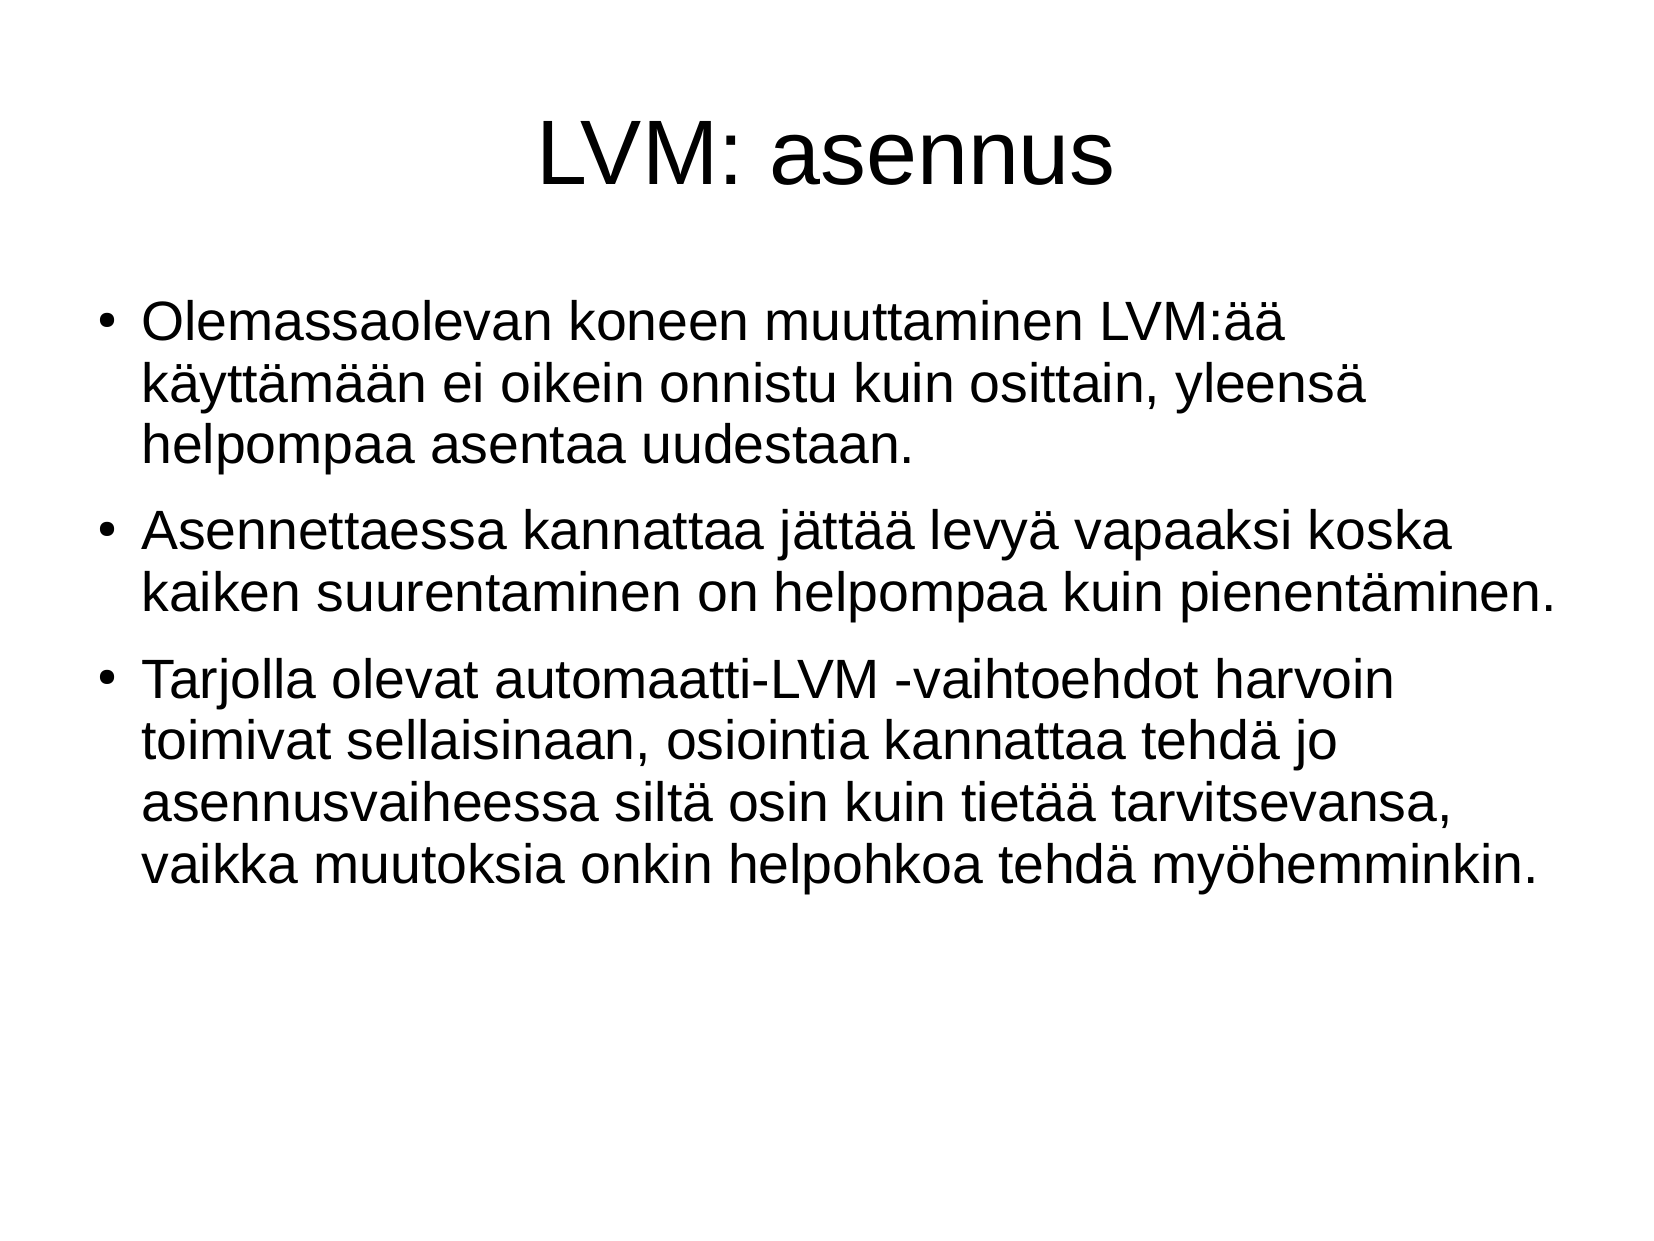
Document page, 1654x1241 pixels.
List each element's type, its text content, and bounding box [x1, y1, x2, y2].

title LVM: asennus [82, 49, 1571, 257]
list Olemassaolevan koneen muuttaminen LVM:ää käyttämään ei oikein onnistu kuin osittain, yleensä helpompaa asentaa uudestaan. Asennettaessa kannattaa jättää levyä vapaaksi koska kaiken suurentaminen on helpompaa kuin pienentäminen. Tarjolla olevat automaatti-LVM -vaihtoehdot harvoin toimivat sellaisinaan, osiointia kannattaa tehdä jo asennusvaiheessa siltä osin kuin tietää tarvitsevansa, vaikka muutoksia onkin helpohkoa tehdä myöhemminkin. [82, 290, 1571, 1010]
